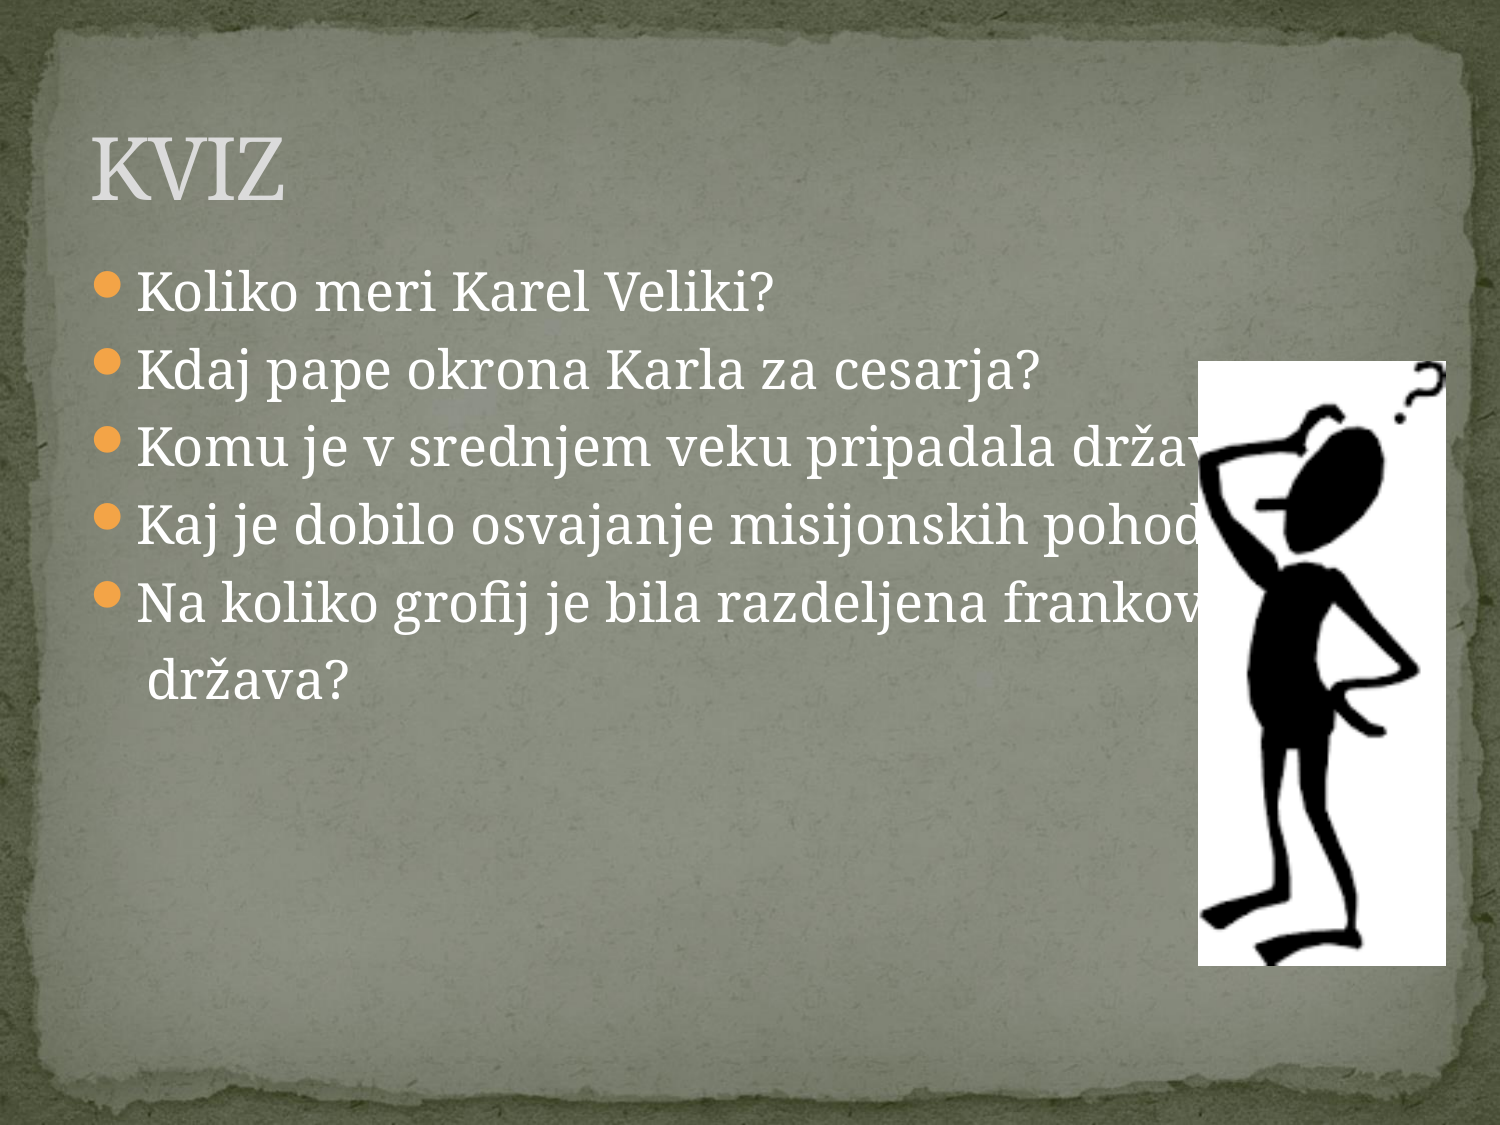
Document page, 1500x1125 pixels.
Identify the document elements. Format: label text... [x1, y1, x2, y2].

picture [0, 0, 1500, 1125]
list Koliko meri Karel Veliki? Kdaj pape okrona Karla za cesarja? Komu je v srednjem veku pripadala država? Kaj je dobilo osvajanje misijonskih pohodov? Na koliko grofij je bila razdeljena frankovska država? [75, 249, 1425, 1000]
title KVIZ [75, 24, 1425, 225]
